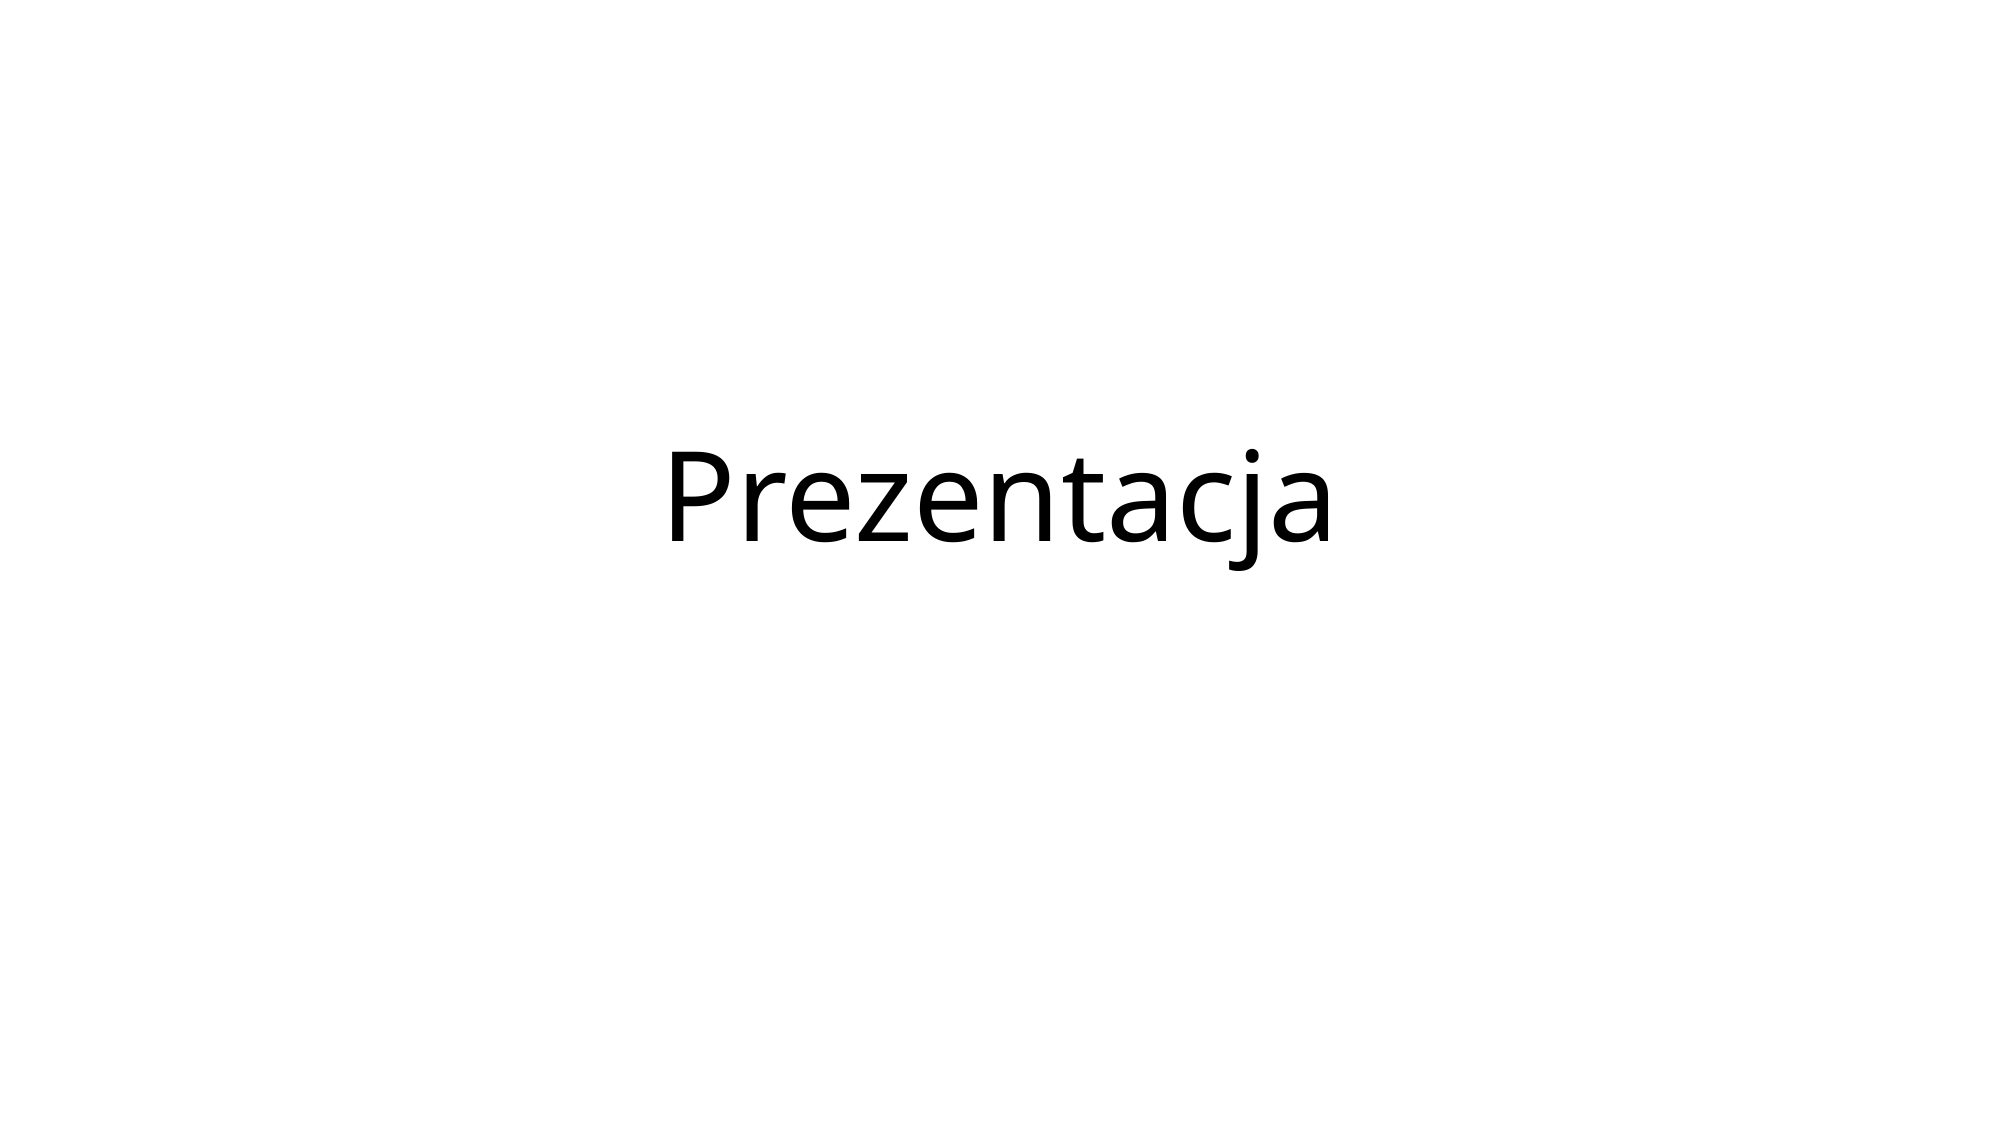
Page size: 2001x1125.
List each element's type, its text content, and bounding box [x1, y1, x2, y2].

title Prezentacja [249, 184, 1750, 576]
